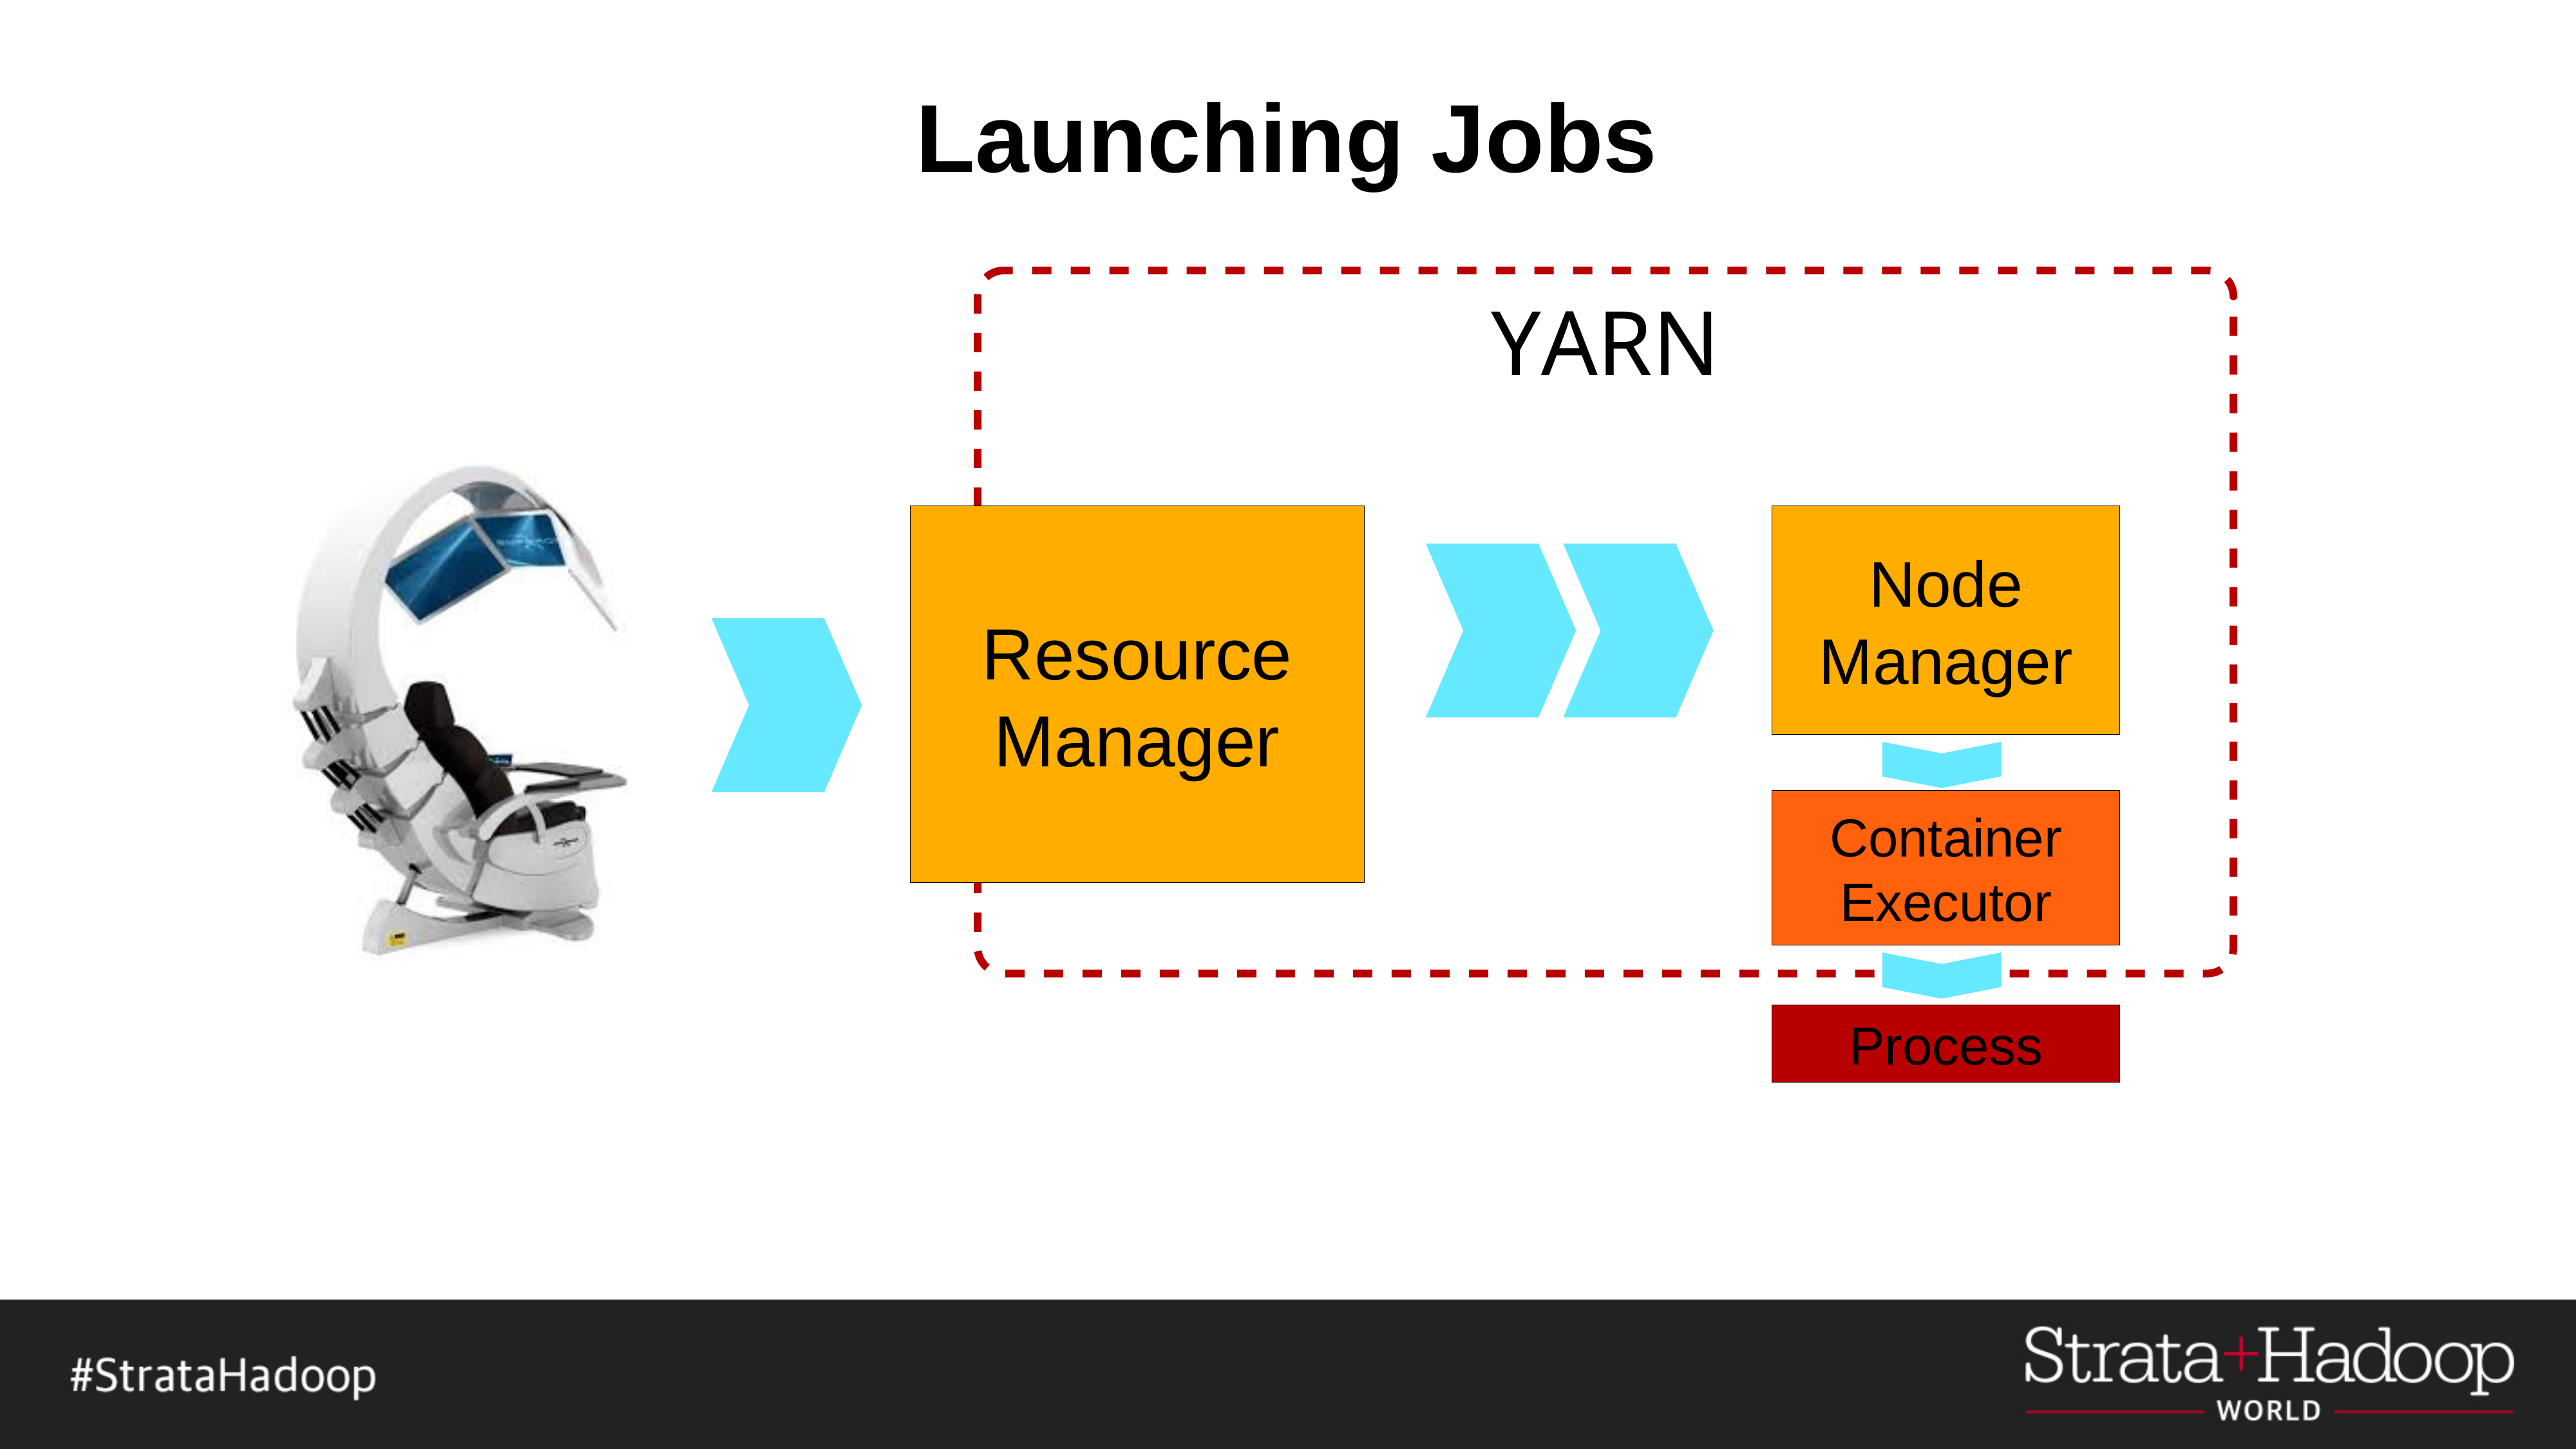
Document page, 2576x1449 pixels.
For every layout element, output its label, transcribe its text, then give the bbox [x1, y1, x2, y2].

text_box [1882, 952, 2002, 999]
text_box YARN [978, 270, 2234, 974]
text_box [1425, 544, 1577, 718]
text_box Process [1772, 1005, 2120, 1083]
text_box Container Executor [1772, 790, 2120, 945]
text_box Node Manager [1772, 506, 2120, 735]
text_box [711, 618, 862, 793]
picture [0, 0, 2576, 1449]
text_box Resource Manager [910, 506, 1365, 883]
text_box [1563, 544, 1714, 718]
title Launching Jobs [65, 25, 2510, 243]
